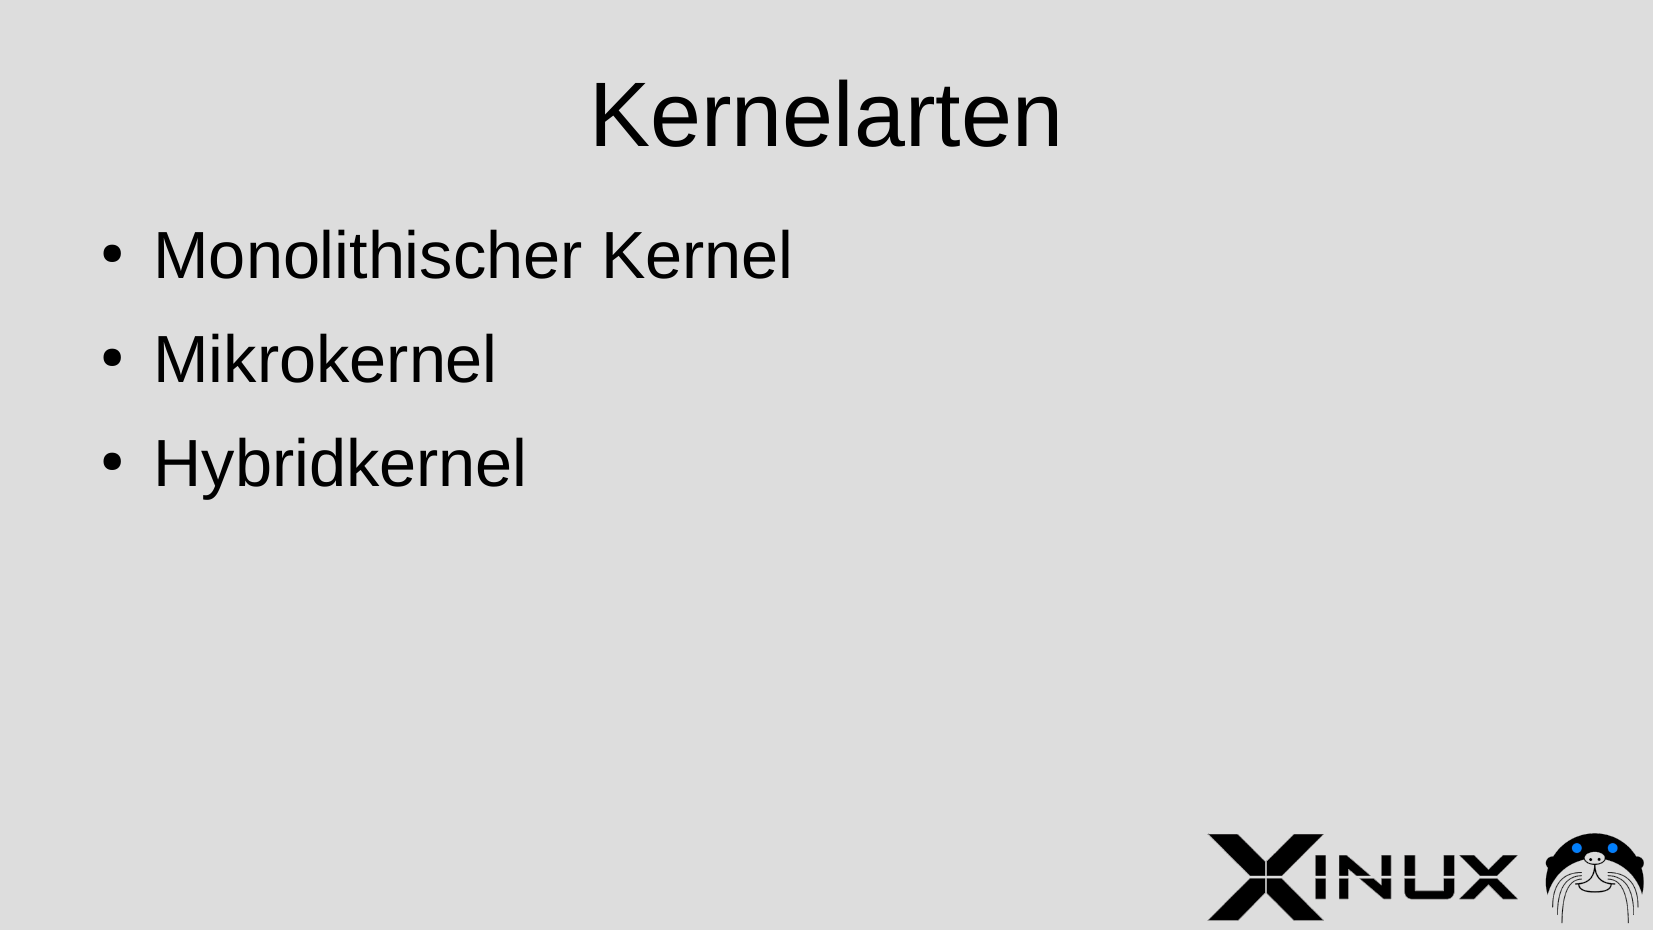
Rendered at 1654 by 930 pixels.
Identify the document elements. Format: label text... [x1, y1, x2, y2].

title Kernelarten [82, 37, 1571, 193]
list Monolithischer Kernel Mikrokernel Hybridkernel [82, 217, 1571, 757]
picture [1200, 824, 1650, 930]
